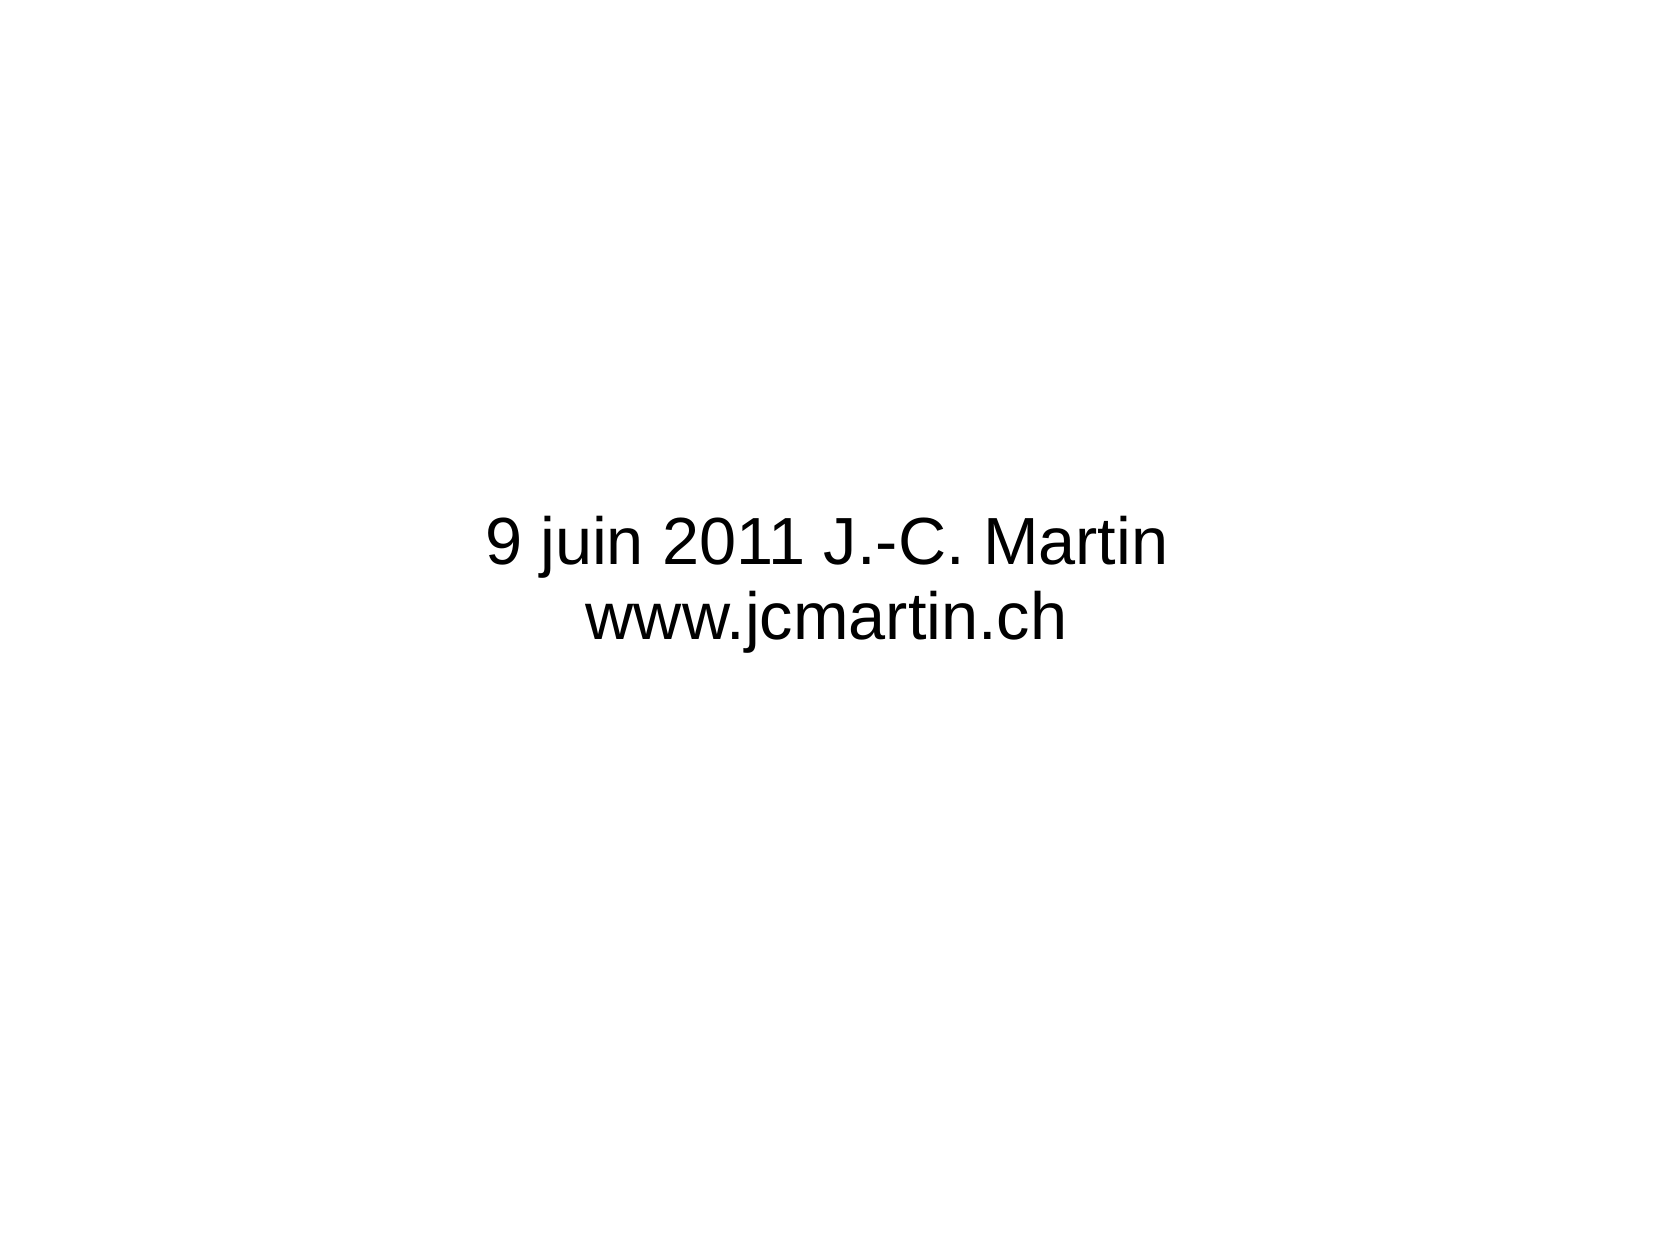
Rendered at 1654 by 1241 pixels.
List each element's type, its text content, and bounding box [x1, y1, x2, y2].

text_box 9 juin 2011 J.-C. Martin www.jcmartin.ch [82, 56, 1571, 1102]
